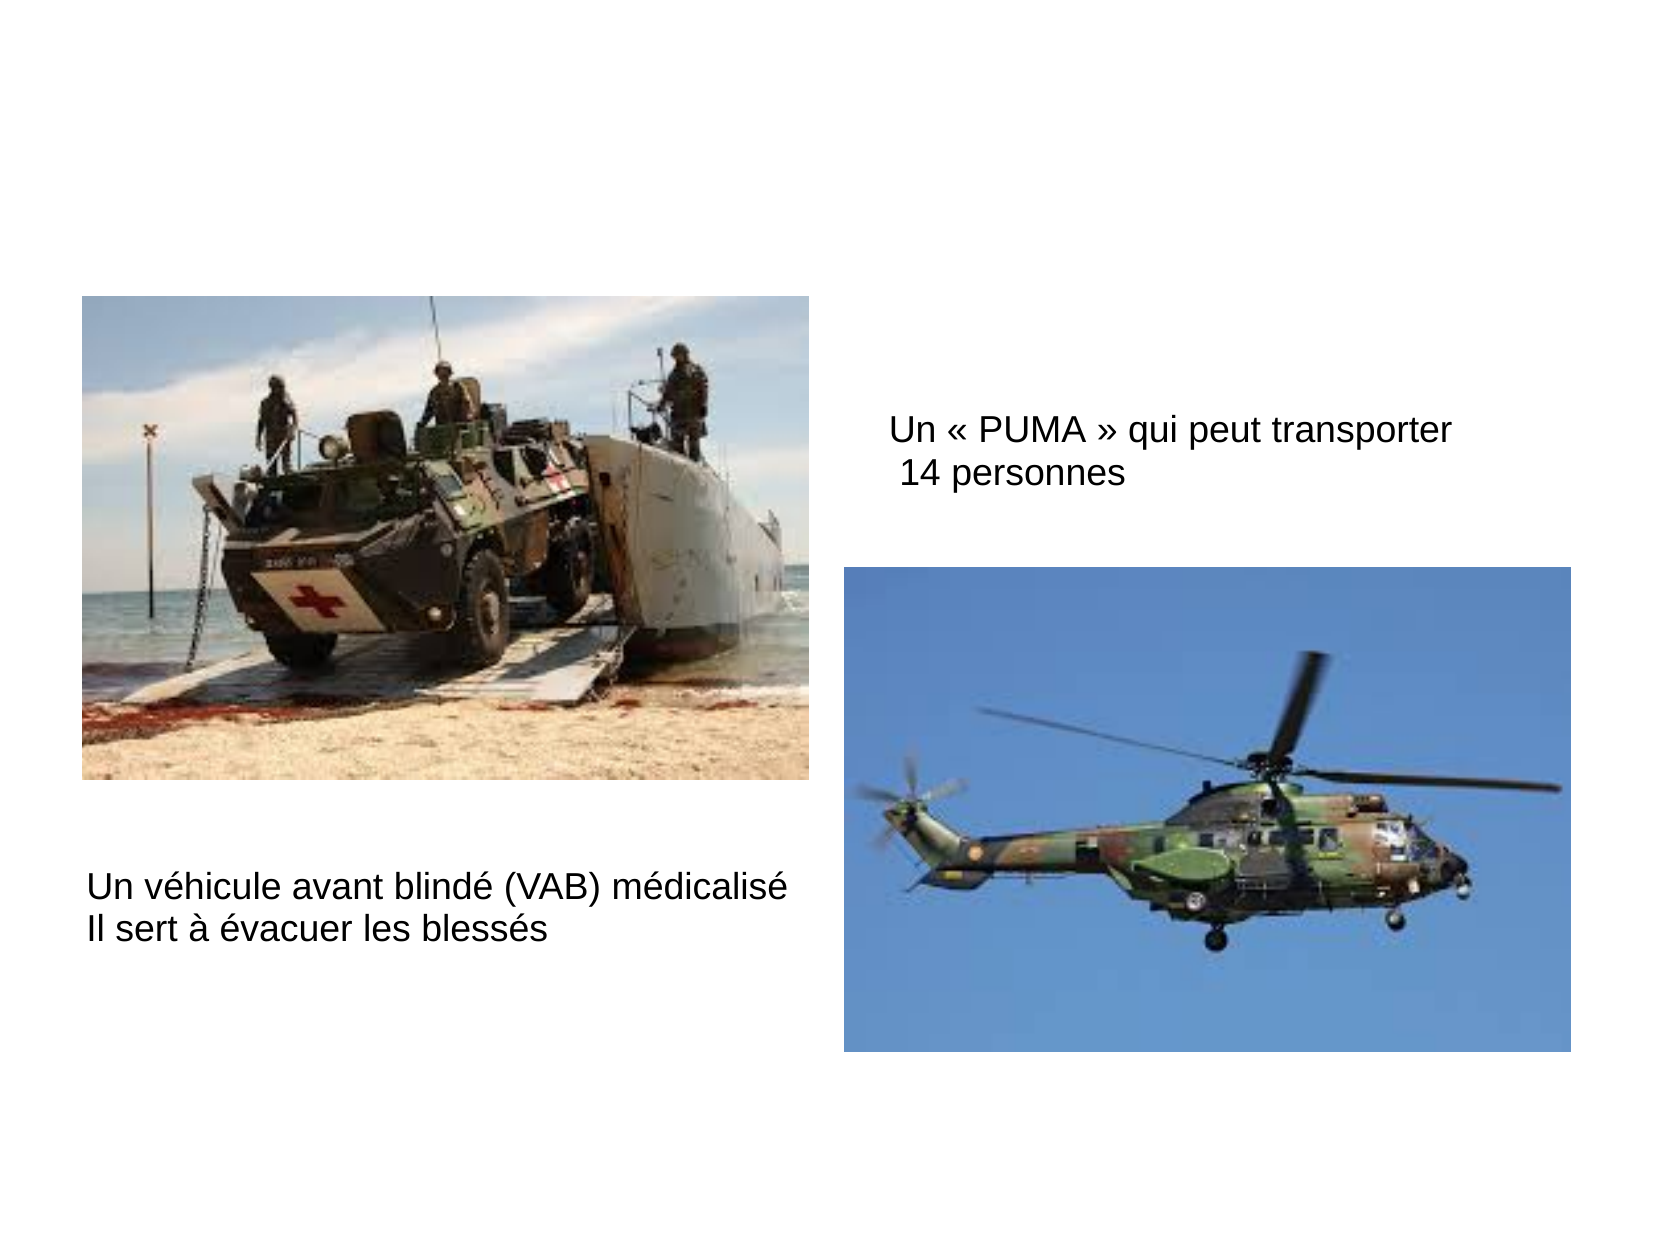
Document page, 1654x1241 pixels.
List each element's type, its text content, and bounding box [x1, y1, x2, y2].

text_box Un véhicule avant blindé (VAB) médicalisé Il sert à évacuer les blessés [71, 857, 804, 957]
picture [844, 567, 1571, 1052]
text_box Un « PUMA » qui peut transporter 14 personnes [874, 401, 1468, 501]
picture [82, 296, 809, 780]
